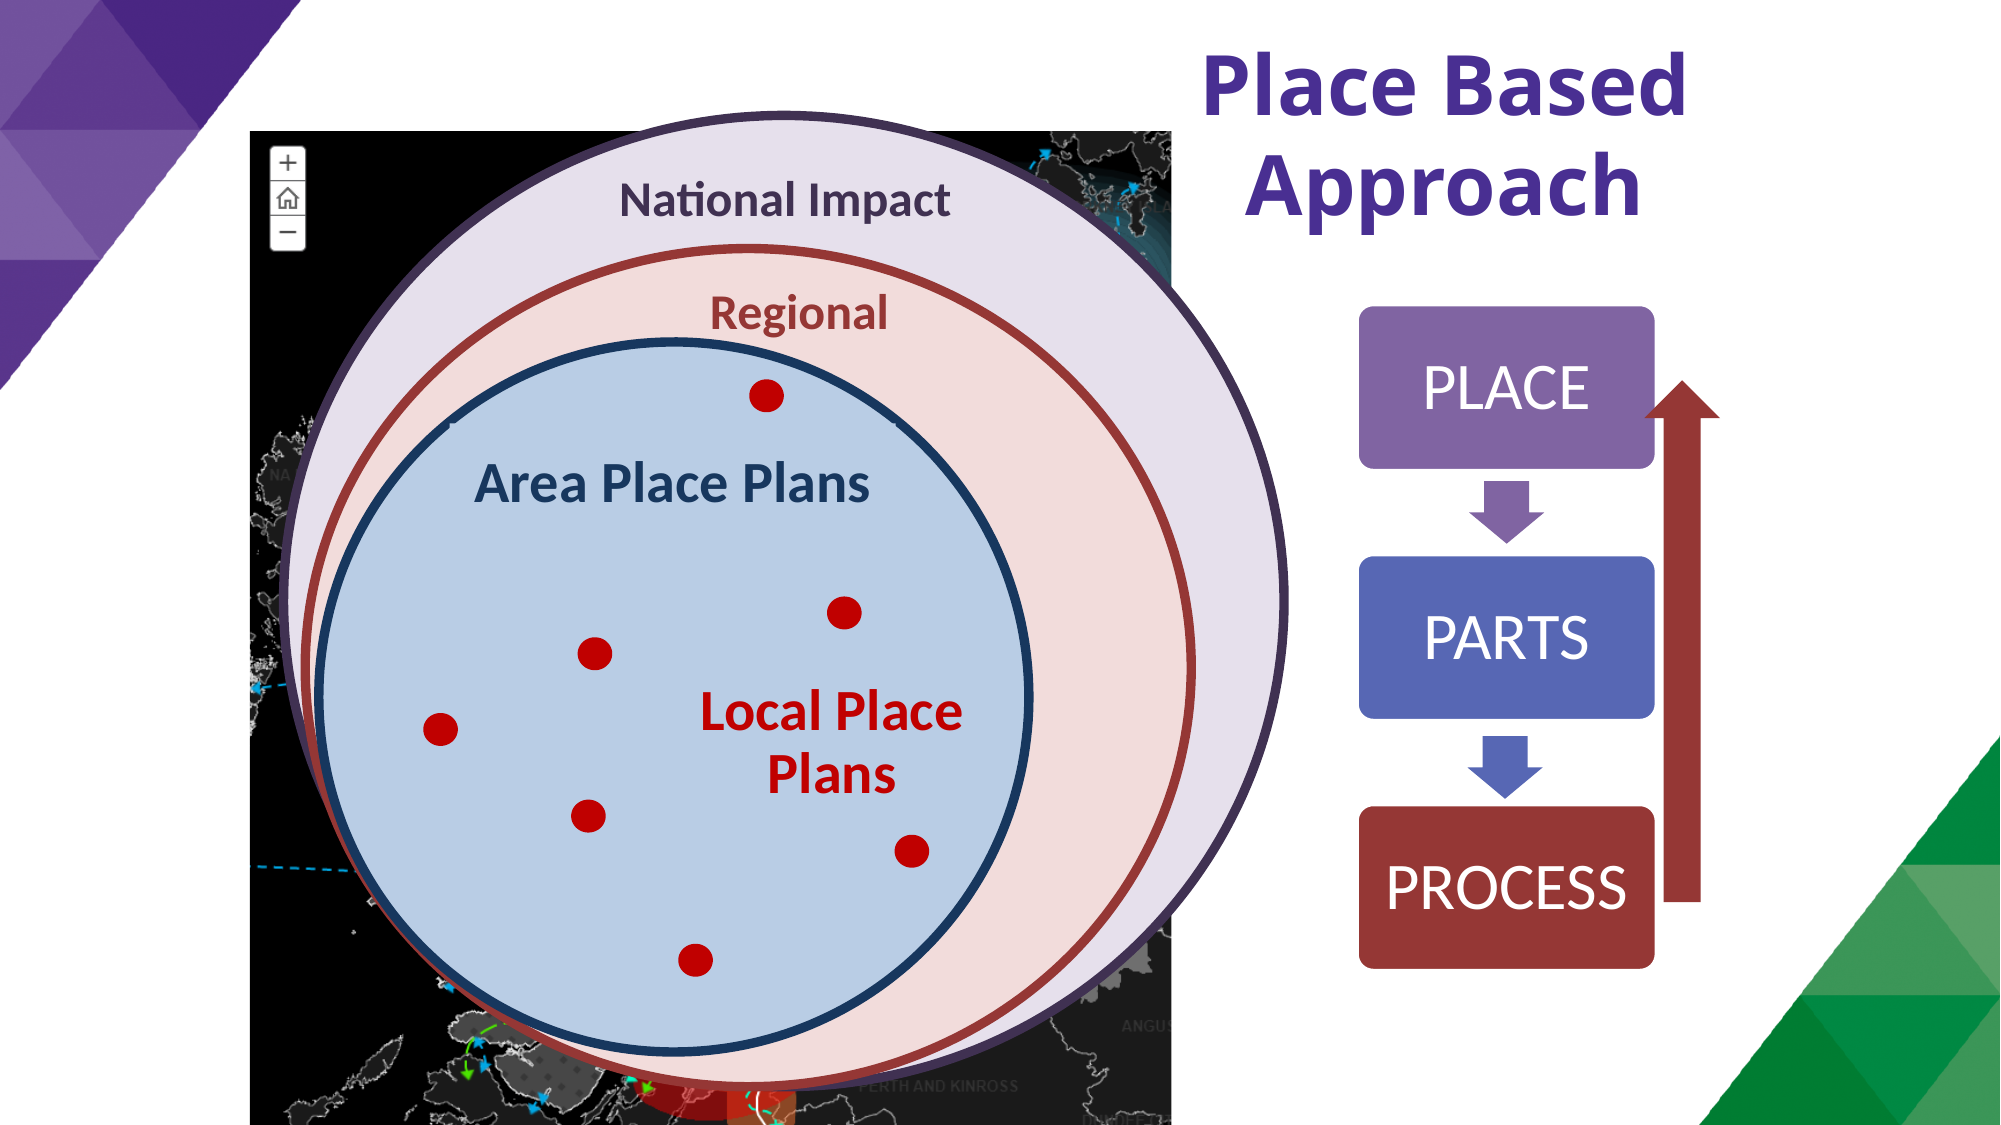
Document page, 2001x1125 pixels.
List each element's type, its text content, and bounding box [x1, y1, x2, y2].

text_box PARTS [1356, 554, 1657, 721]
picture [1114, 235, 1172, 293]
picture [249, 131, 1172, 1125]
text_box [283, 115, 1820, 1087]
text_box Regional [636, 271, 963, 348]
text_box Place Based Approach [1048, 24, 1842, 235]
text_box PROCESS [1356, 804, 1657, 971]
text_box National Impact [604, 158, 1048, 235]
text_box Area Place Plans [449, 423, 896, 545]
text_box PLACE [1356, 304, 1657, 471]
text_box [1469, 481, 1545, 544]
picture [914, 131, 1048, 158]
text_box Local Place Plans [671, 656, 994, 812]
